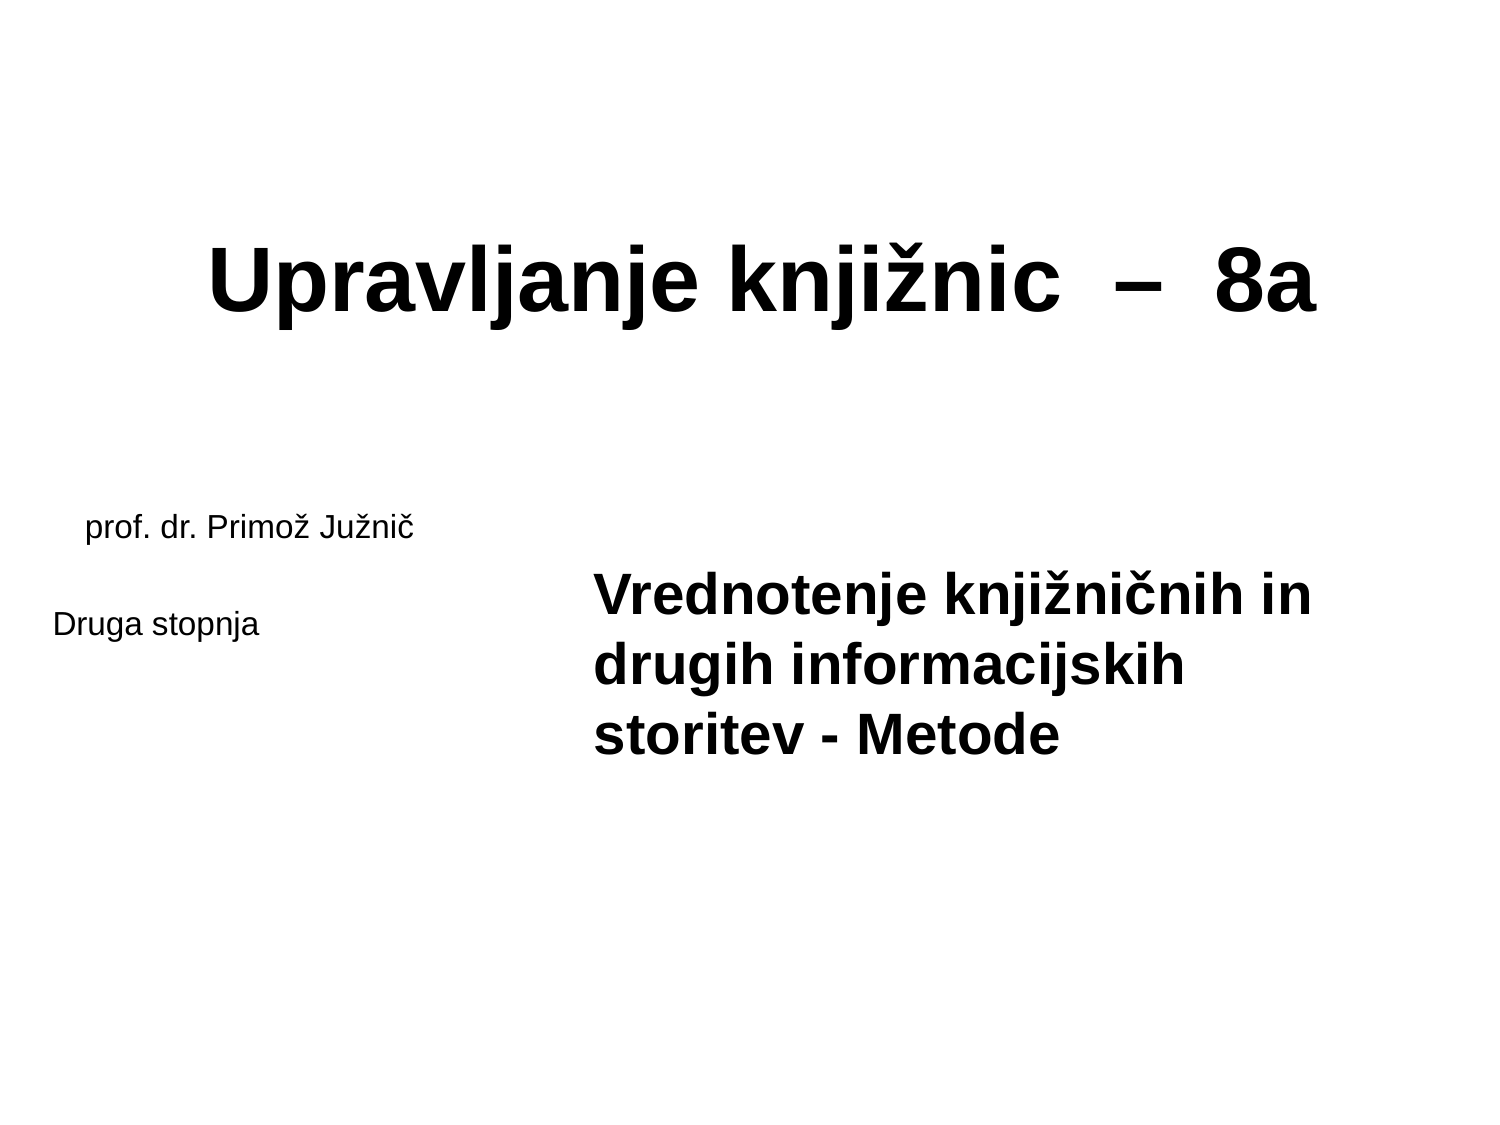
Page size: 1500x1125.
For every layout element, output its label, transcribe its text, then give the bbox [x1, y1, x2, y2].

text_box Vrednotenje knjižničnih in drugih informacijskih storitev - Metode [578, 449, 1375, 976]
list prof. dr. Primož Južnič Druga stopnja [37, 450, 463, 1051]
title Upravljanje knjižnic – 8a [112, 149, 1388, 338]
